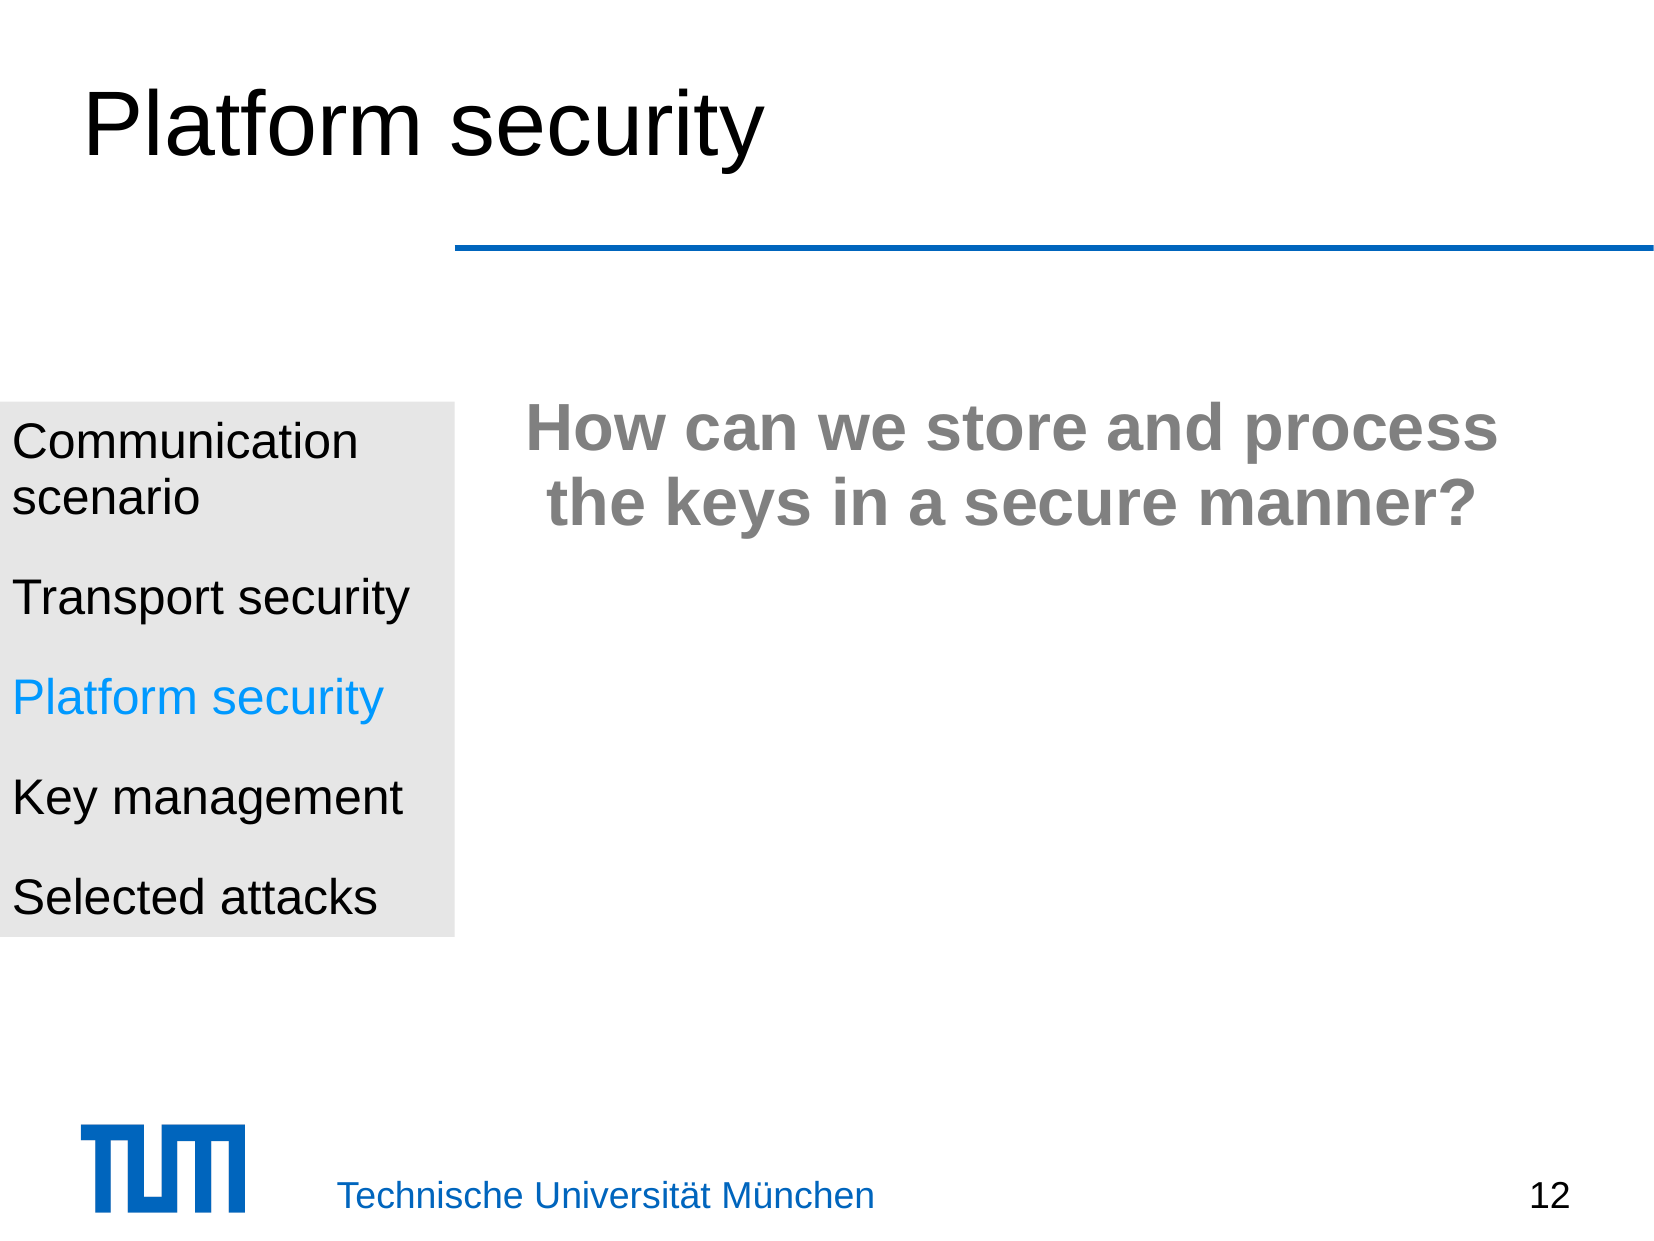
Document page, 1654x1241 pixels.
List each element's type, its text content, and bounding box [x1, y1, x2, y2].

list How can we store and process the keys in a secure manner? [454, 389, 1571, 1209]
title Platform security [82, 19, 1571, 228]
text_box Communication scenario Transport security Platform security Key management Selected attacks [0, 401, 455, 937]
picture [80, 1124, 245, 1213]
